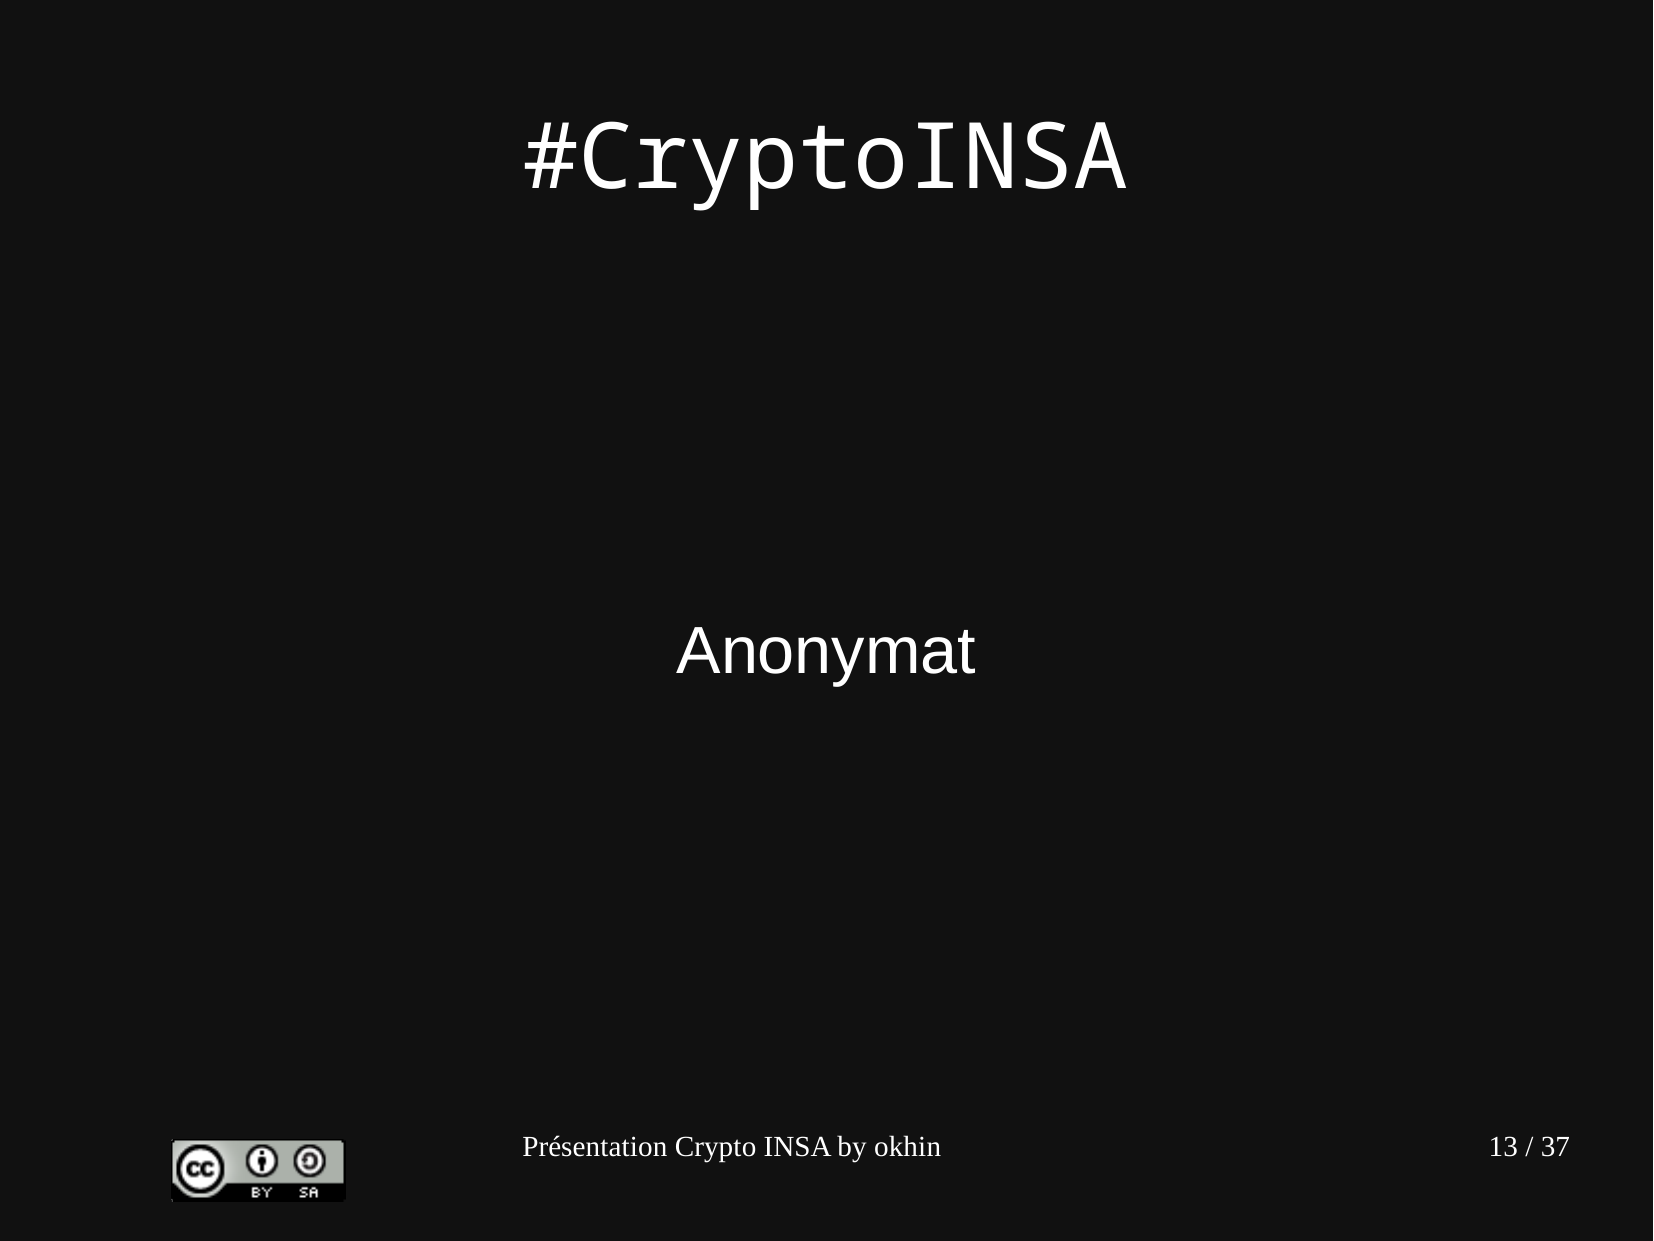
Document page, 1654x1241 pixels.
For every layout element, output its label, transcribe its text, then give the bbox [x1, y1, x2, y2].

picture [171, 1139, 346, 1202]
subtitle Anonymat [82, 290, 1571, 1010]
title #CryptoINSA [82, 49, 1571, 257]
